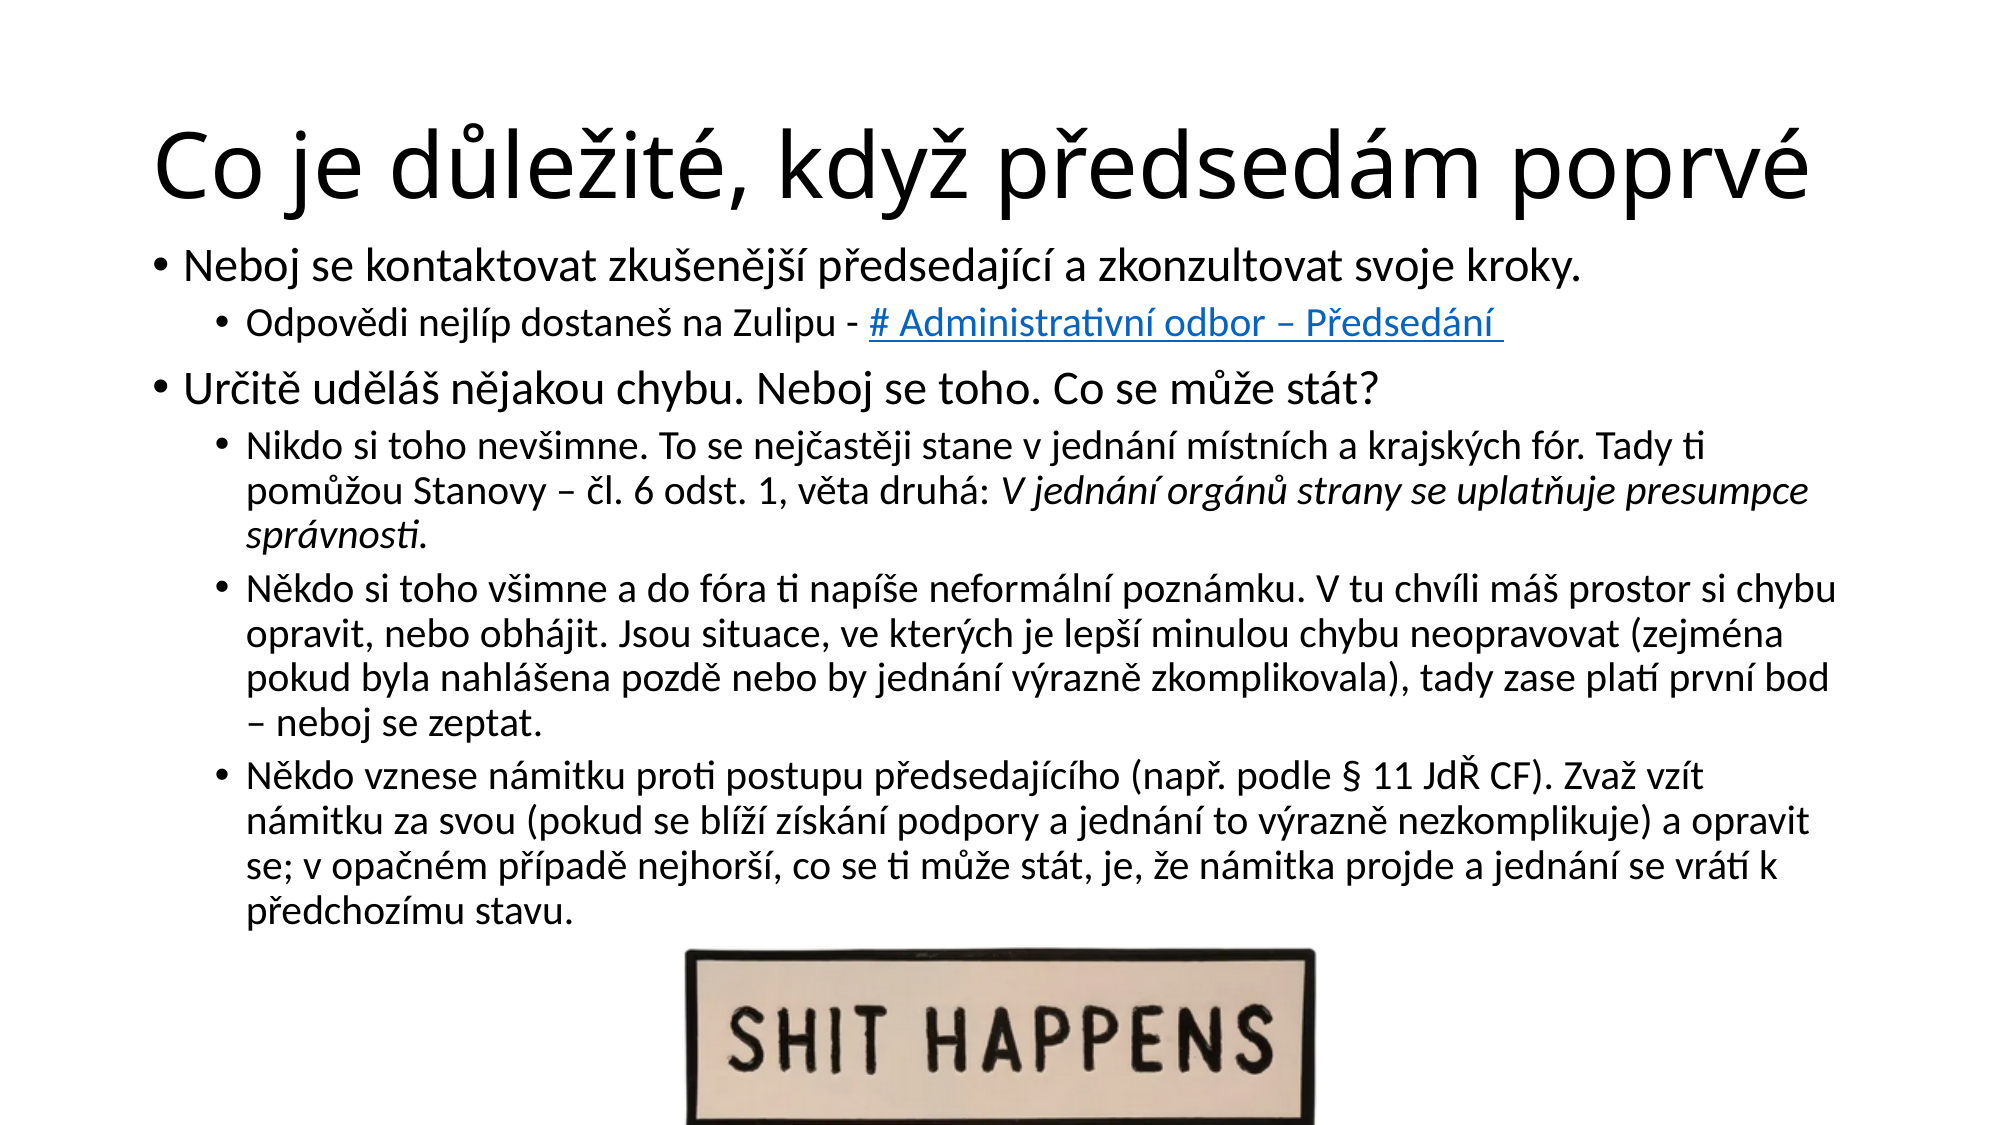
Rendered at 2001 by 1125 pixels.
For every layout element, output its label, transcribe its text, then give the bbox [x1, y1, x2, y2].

picture [682, 946, 1318, 1125]
list Neboj se kontaktovat zkušenější předsedající a zkonzultovat svoje kroky. Odpovědi nejlíp dostaneš na Zulipu - # Administrativní odbor – Předsedání Určitě uděláš nějakou chybu. Neboj se toho. Co se může stát? Nikdo si toho nevšimne. To se nejčastěji stane v jednání místních a krajských fór. Tady ti pomůžou Stanovy – čl. 6 odst. 1, věta druhá: V jednání orgánů strany se uplatňuje presumpce správnosti. Někdo si toho všimne a do fóra ti napíše neformální poznámku. V tu chvíli máš prostor si chybu opravit, nebo obhájit. Jsou situace, ve kterých je lepší minulou chybu neopravovat (zejména pokud byla nahlášena pozdě nebo by jednání výrazně zkomplikovala), tady zase platí první bod – neboj se zeptat. Někdo vznese námitku proti postupu předsedajícího (např. podle § 11 JdŘ CF). Zvaž vzít námitku za svou (pokud se blíží získání podpory a jednání to výrazně nezkomplikuje) a opravit se; v opačném případě nejhorší, co se ti může stát, je, že námitka projde a jednání se vrátí k předchozímu stavu. [137, 232, 1863, 947]
title Co je důležité, když předsedám poprvé [137, 59, 1863, 232]
